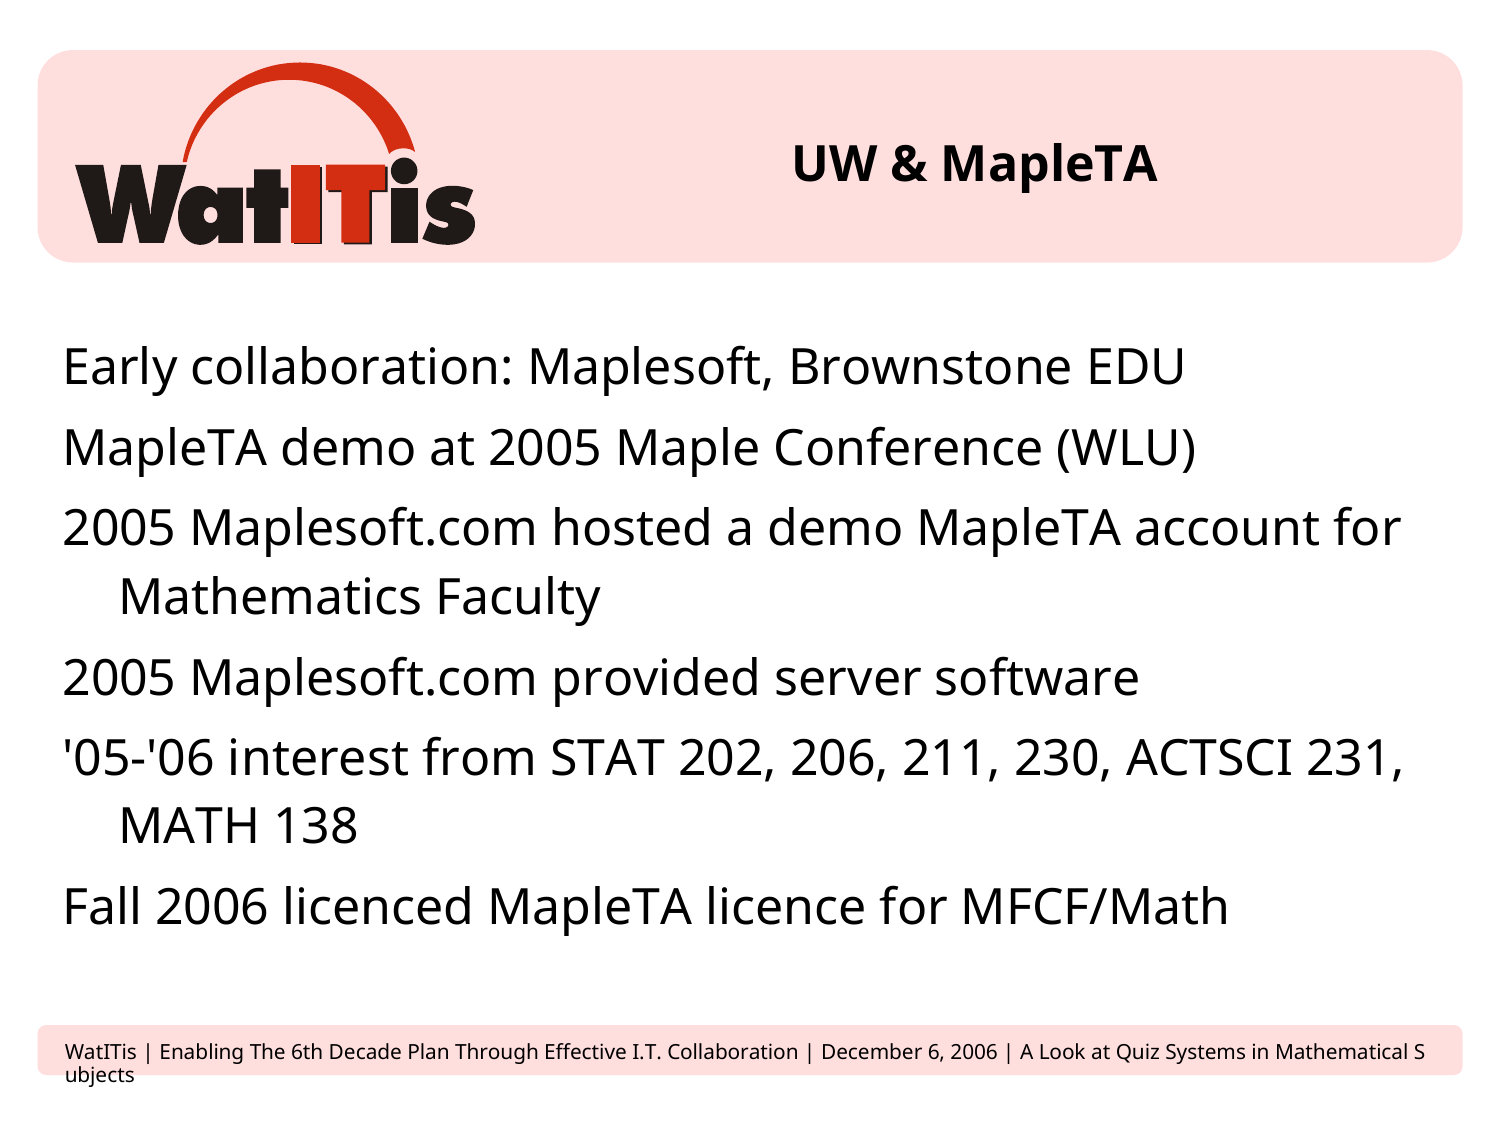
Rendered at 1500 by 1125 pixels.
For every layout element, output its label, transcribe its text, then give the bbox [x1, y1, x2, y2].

list Early collaboration: Maplesoft, Brownstone EDU MapleTA demo at 2005 Maple Conference (WLU) 2005 Maplesoft.com hosted a demo MapleTA account for Mathematics Faculty 2005 Maplesoft.com provided server software '05-'06 interest from STAT 202, 206, 211, 230, ACTSCI 231, MATH 138 Fall 2006 licenced MapleTA licence for MFCF/Math [62, 330, 1450, 948]
title UW & MapleTA [500, 69, 1450, 256]
